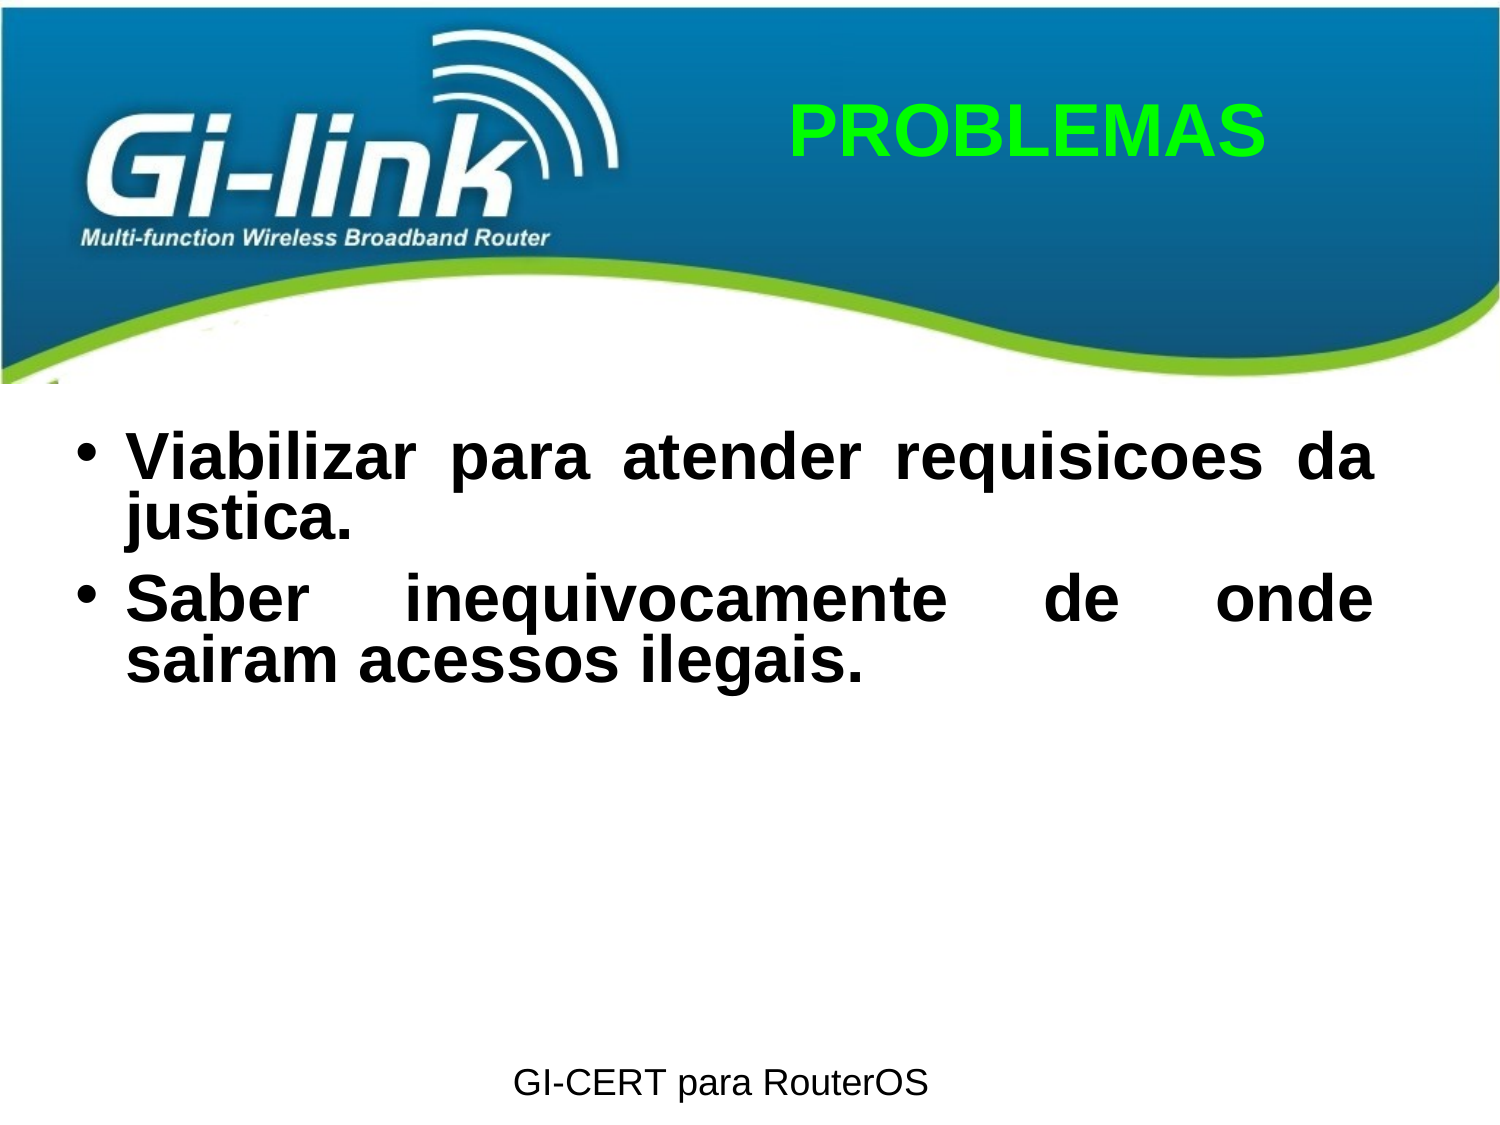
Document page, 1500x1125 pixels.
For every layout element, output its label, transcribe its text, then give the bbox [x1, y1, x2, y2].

title PROBLEMAS [637, 52, 1420, 220]
list Viabilizar para atender requisicoes da justica. Saber inequivocamente de onde sairam acessos ilegais. [75, 389, 1376, 1065]
picture [0, 0, 1500, 384]
